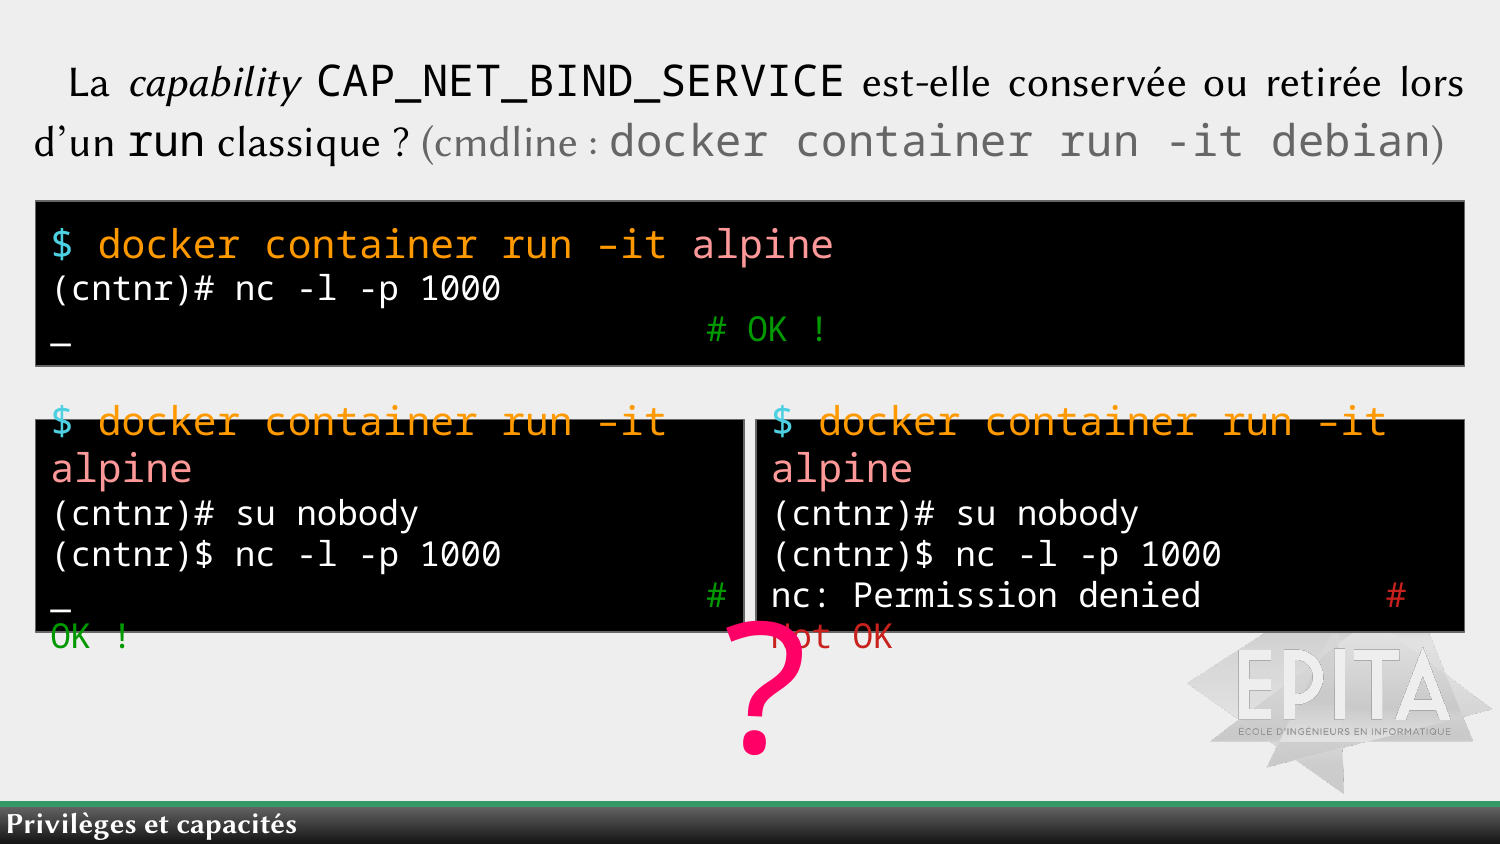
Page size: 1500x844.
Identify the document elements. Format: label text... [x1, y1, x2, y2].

picture [1187, 587, 1492, 794]
text_box $ docker container run –it alpine (cntnr)# su nobody (cntnr)$ nc -l -p 1000 nc: Permission denied # Not OK [755, 419, 1465, 632]
text_box ? [702, 582, 790, 782]
text_box $ docker container run –it alpine (cntnr)# su nobody (cntnr)$ nc -l -p 1000 _ # OK ! [35, 419, 745, 632]
list La capability CAP_NET_BIND_SERVICE est-elle conservée ou retirée lors d’un run classique ? (cmdline : docker container run -it debian) [33, 29, 1467, 189]
title Privilèges et capacités [5, 801, 1075, 844]
text_box $ docker container run –it alpine (cntnr)# nc -l -p 1000 _ # OK ! [35, 200, 1465, 367]
